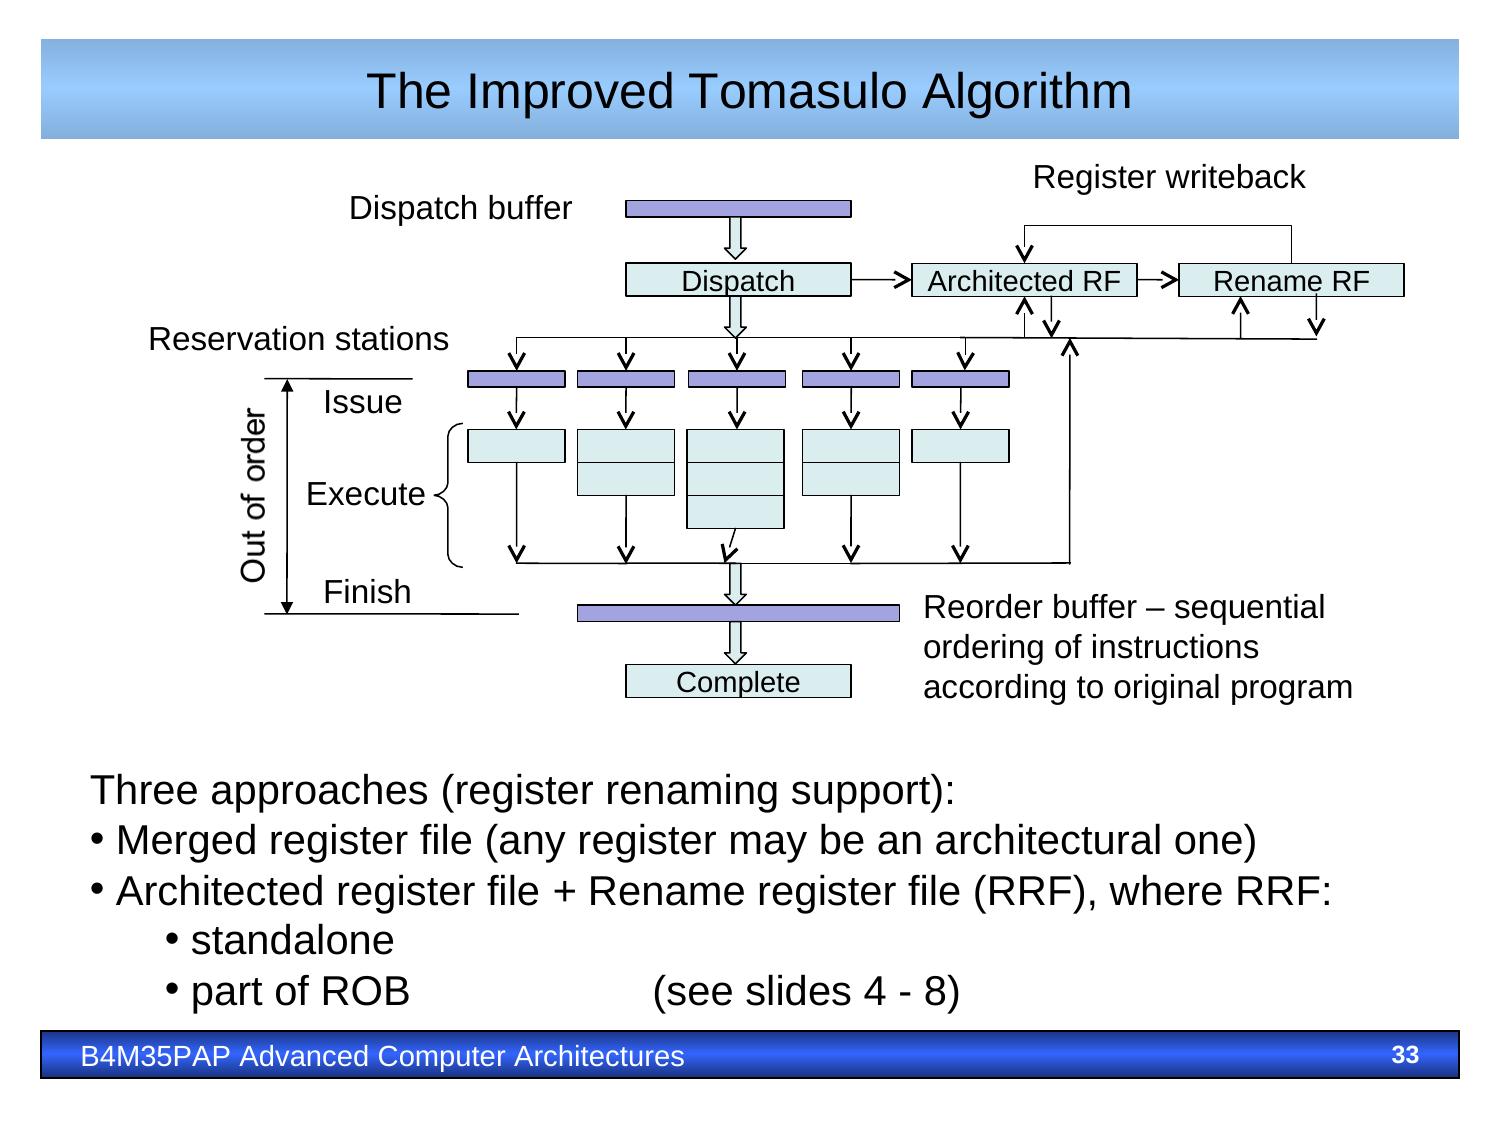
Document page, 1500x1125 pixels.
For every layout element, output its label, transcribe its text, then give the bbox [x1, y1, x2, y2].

text_box [577, 429, 675, 496]
text_box [577, 370, 675, 388]
text_box [468, 370, 566, 388]
text_box Execute [440, 465, 523, 518]
text_box [577, 564, 899, 664]
text_box [724, 297, 747, 338]
text_box Dispatch [626, 263, 852, 297]
text_box [686, 429, 784, 529]
text_box Register writeback [1009, 148, 1365, 201]
text_box Reorder buffer – sequential ordering of instructions according to original program [899, 593, 1405, 698]
text_box [911, 370, 1009, 388]
text_box [911, 429, 1009, 463]
text_box Complete [626, 664, 852, 698]
text_box Architected RF [911, 263, 1137, 297]
picture [203, 387, 293, 604]
text_box [688, 370, 786, 388]
text_box Finish [299, 564, 541, 616]
text_box Issue [299, 374, 541, 426]
text_box [468, 429, 566, 463]
text_box [802, 429, 900, 496]
text_box [802, 370, 900, 388]
text_box [724, 216, 747, 260]
text_box Reservation stations [124, 311, 541, 363]
text_box Execute [293, 465, 447, 518]
title The Improved Tomasulo Algorithm [41, 39, 1459, 139]
text_box Three approaches (register renaming support): Merged register file (any register may be an architectural one) Architected register file + Rename register file (RRF), where RRF: standalone part of ROB (see slides 4 - 8) [0, 755, 1500, 1022]
text_box Rename RF [1179, 263, 1405, 297]
text_box Dispatch buffer [325, 180, 852, 233]
